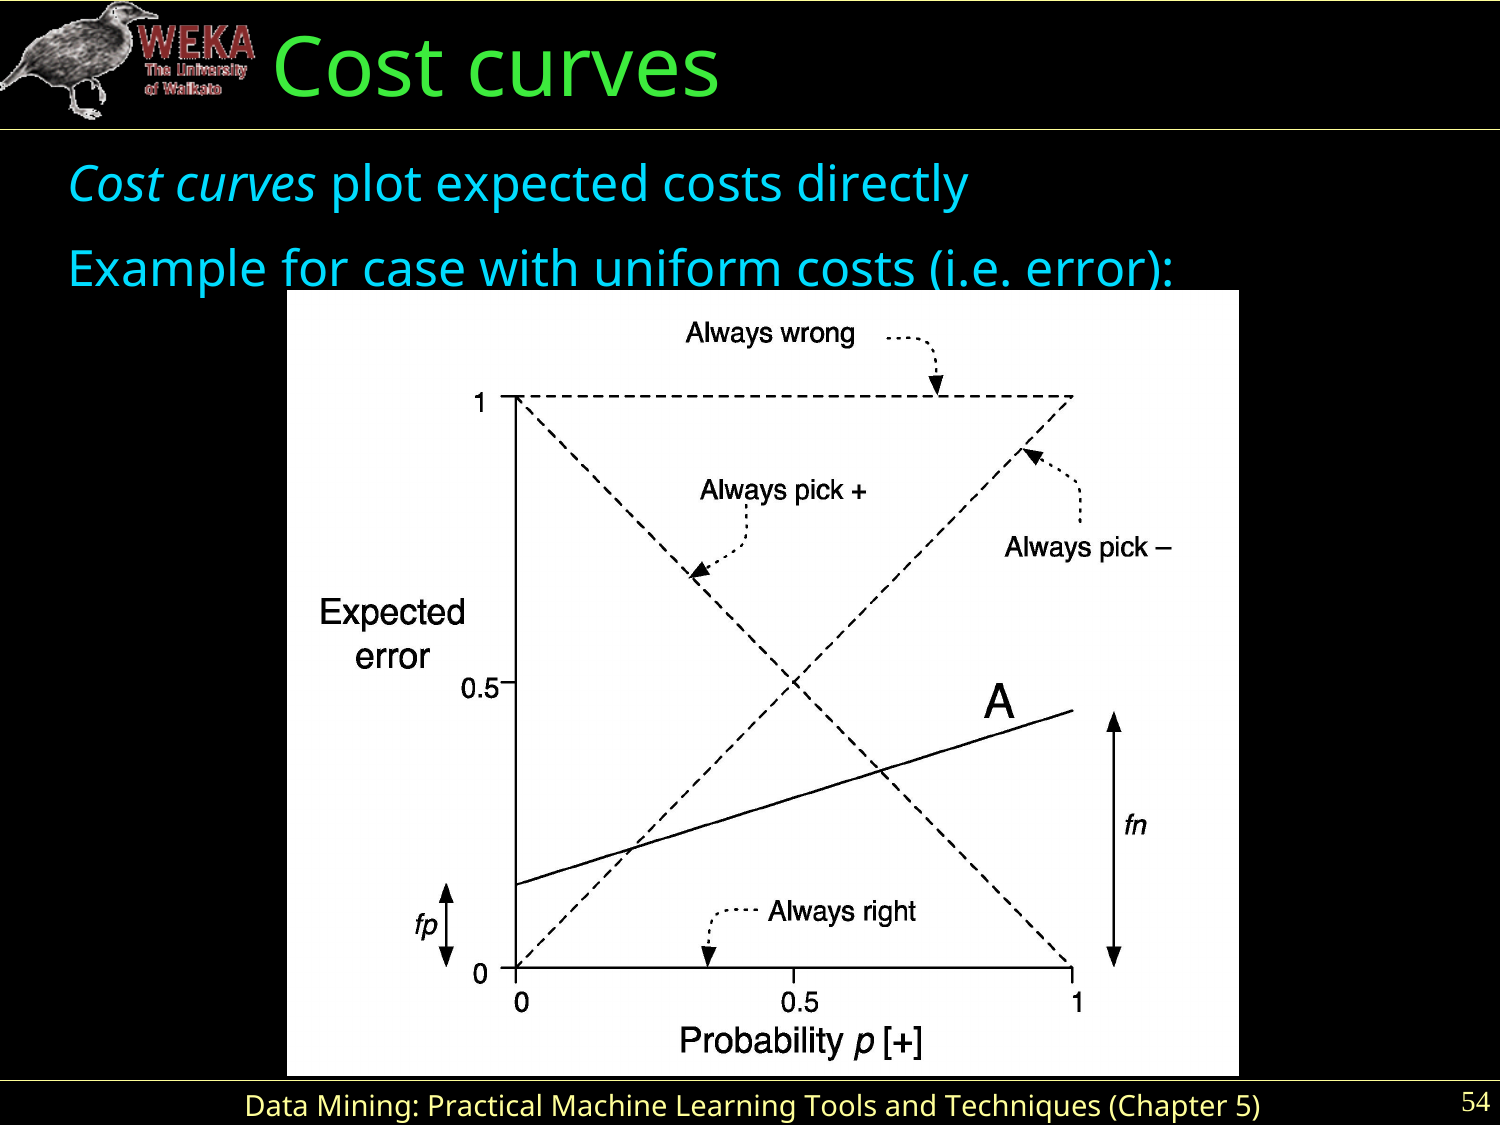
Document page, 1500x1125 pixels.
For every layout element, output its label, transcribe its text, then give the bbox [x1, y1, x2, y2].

list Cost curves plot expected costs directly Example for case with uniform costs (i.e. error): [67, 147, 1418, 1064]
picture [0, 1, 266, 129]
picture [287, 290, 1239, 1076]
title Cost curves [295, 0, 1486, 159]
